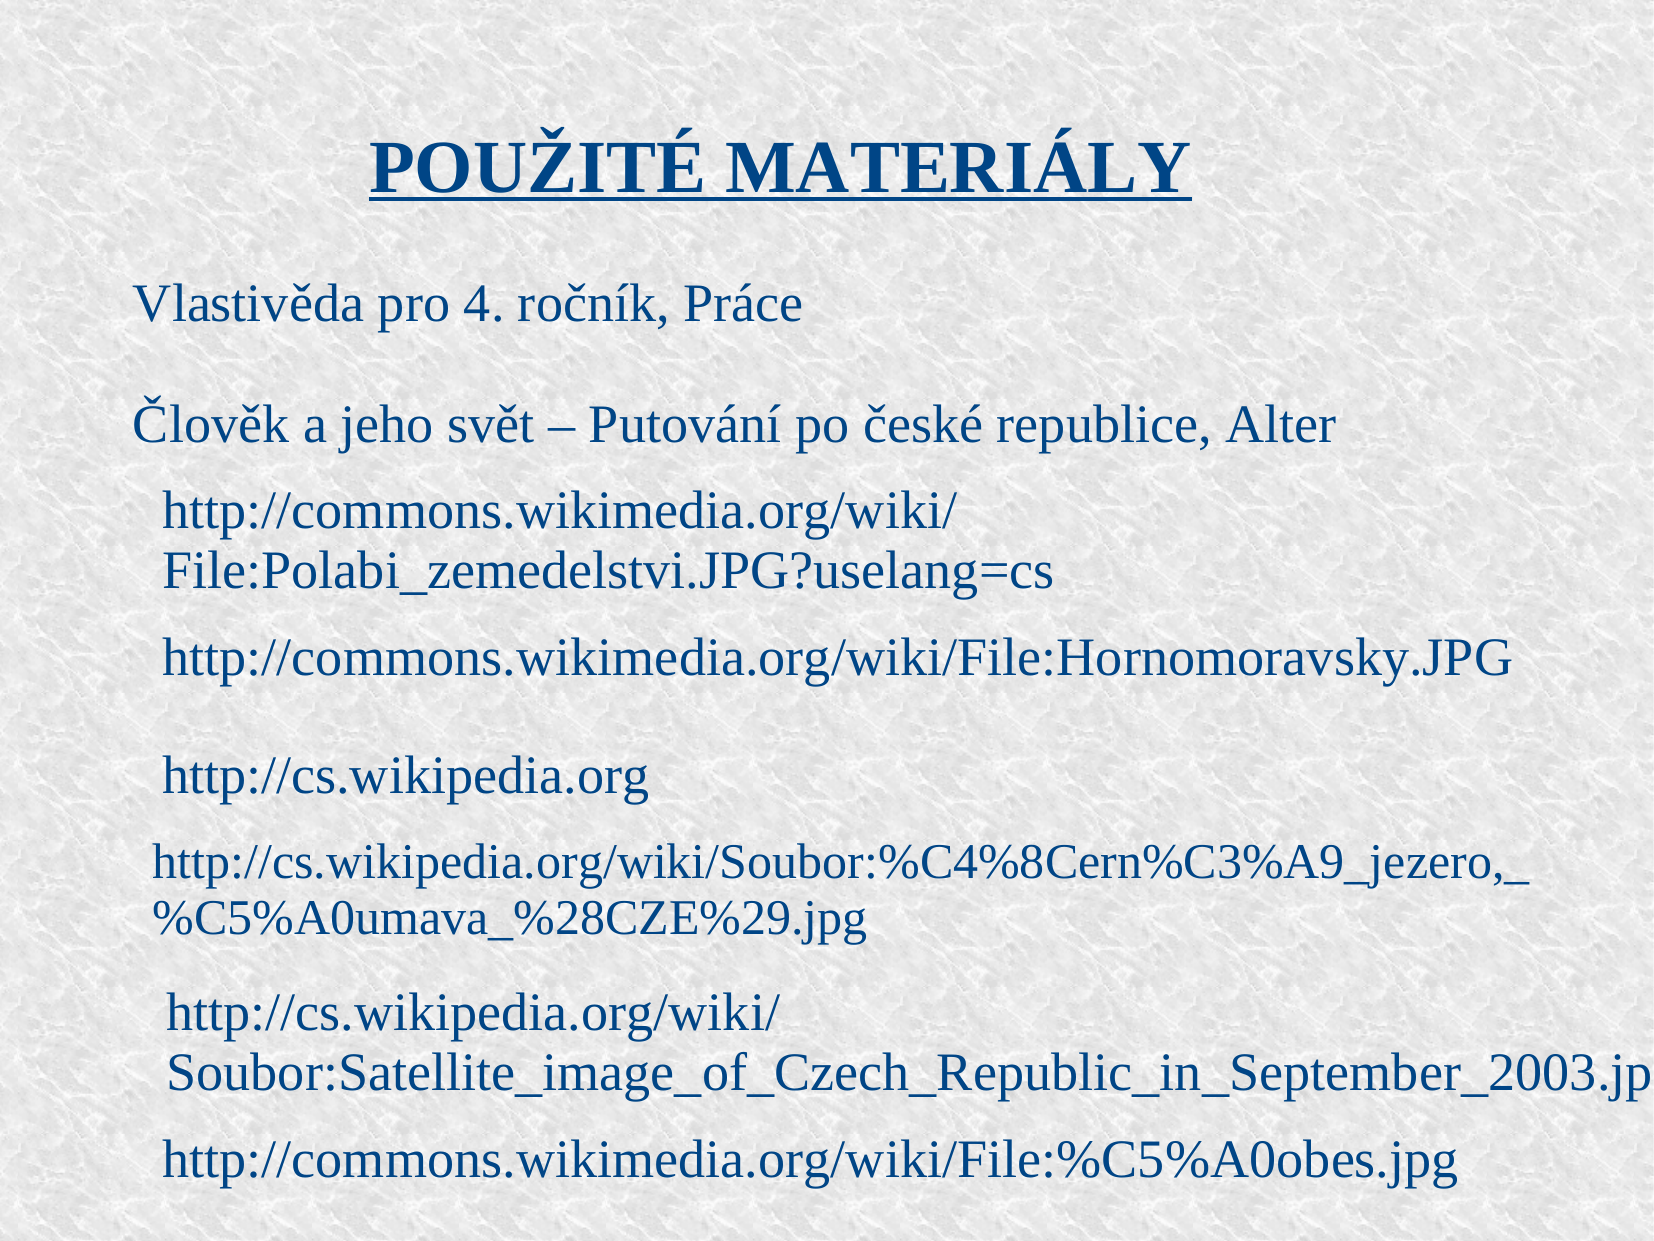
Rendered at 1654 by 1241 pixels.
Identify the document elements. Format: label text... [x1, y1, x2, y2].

text_box http://cs.wikipedia.org [147, 738, 1034, 810]
text_box Vlastivěda pro 4. ročník, Práce Člověk a jeho svět – Putování po české republice, Alter [118, 265, 1536, 365]
text_box http://commons.wikimedia.org/wiki/File:Hornomoravsky.JPG [147, 620, 1566, 696]
picture [0, 0, 1654, 1241]
text_box POUŽITÉ MATERIÁLY [354, 118, 1329, 207]
text_box http://cs.wikipedia.org/wiki/Soubor:Satellite_image_of_Czech_Republic_in_September_2003.jpg [151, 974, 1654, 1111]
text_box http://cs.wikipedia.org/wiki/Soubor:%C4%8Cern%C3%A9_jezero,_%C5%A0umava_%28CZE%29.jpg [137, 826, 1654, 954]
text_box http://commons.wikimedia.org/wiki/File:Polabi_zemedelstvi.JPG?uselang=cs [147, 472, 1446, 609]
text_box http://commons.wikimedia.org/wiki/File:%C5%A0obes.jpg [147, 1122, 1624, 1198]
